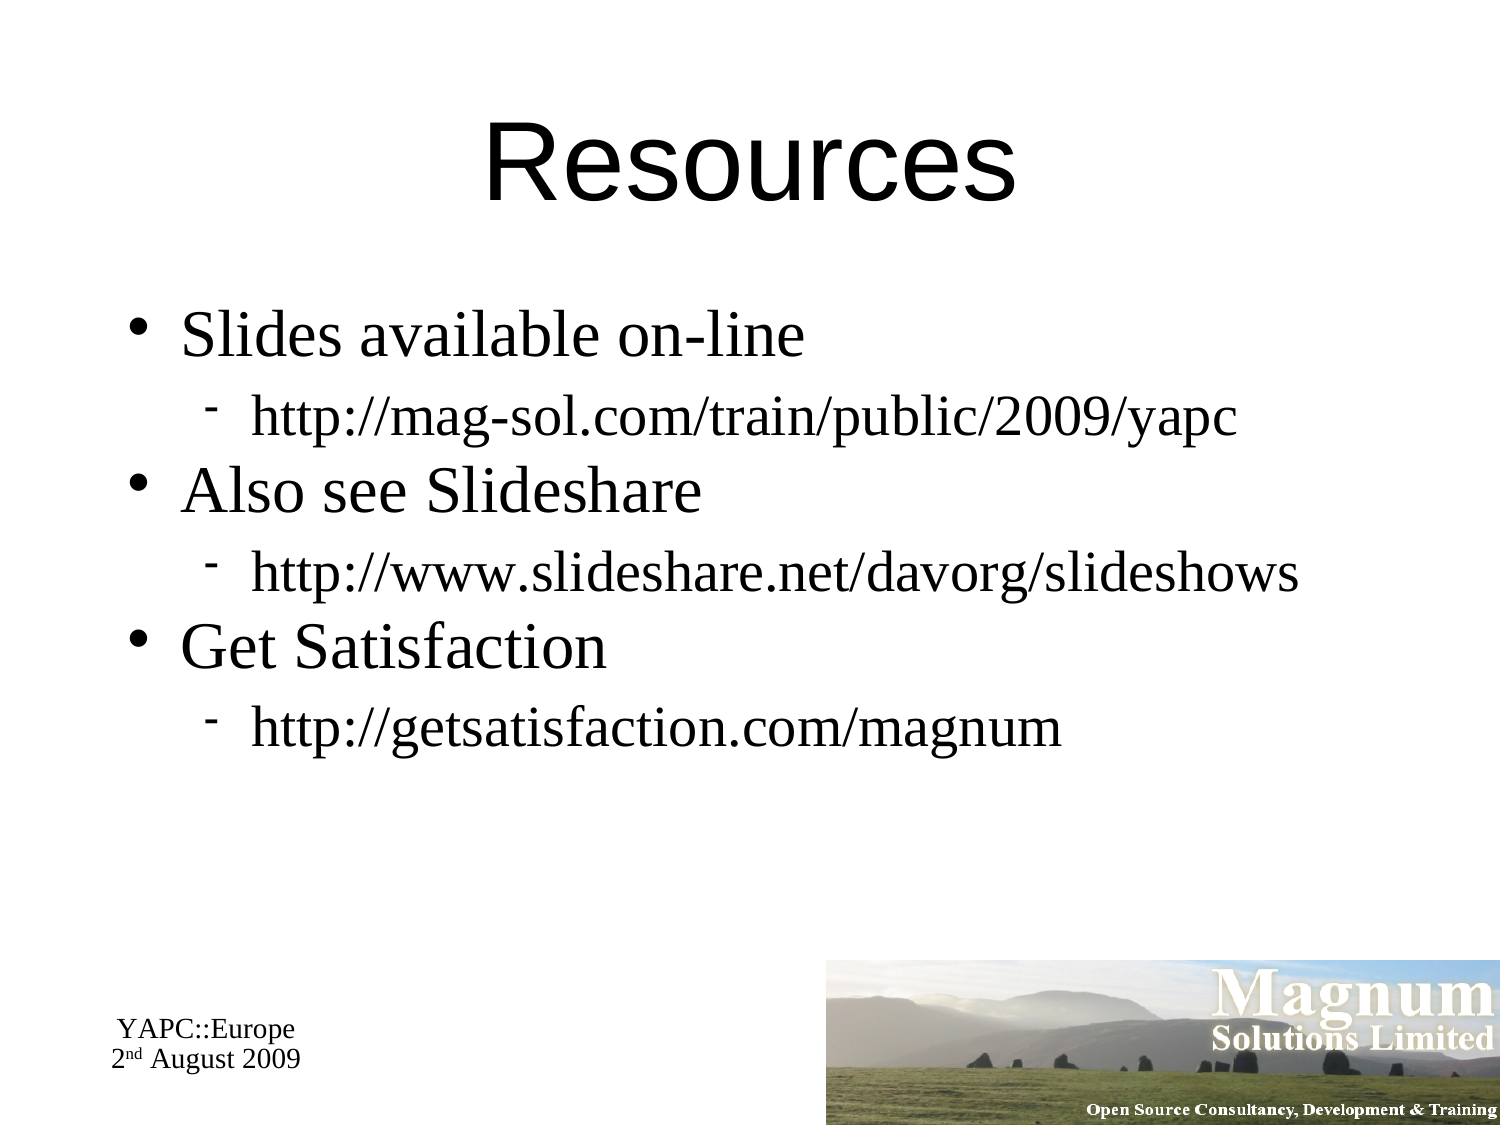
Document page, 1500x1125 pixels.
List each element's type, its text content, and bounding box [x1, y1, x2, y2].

list Slides available on-line http://mag-sol.com/train/public/2009/yapc Also see Slideshare http://www.slideshare.net/davorg/slideshows Get Satisfaction http://getsatisfaction.com/magnum [110, 312, 1447, 776]
picture [826, 960, 1500, 1125]
title Resources [110, 26, 1391, 296]
